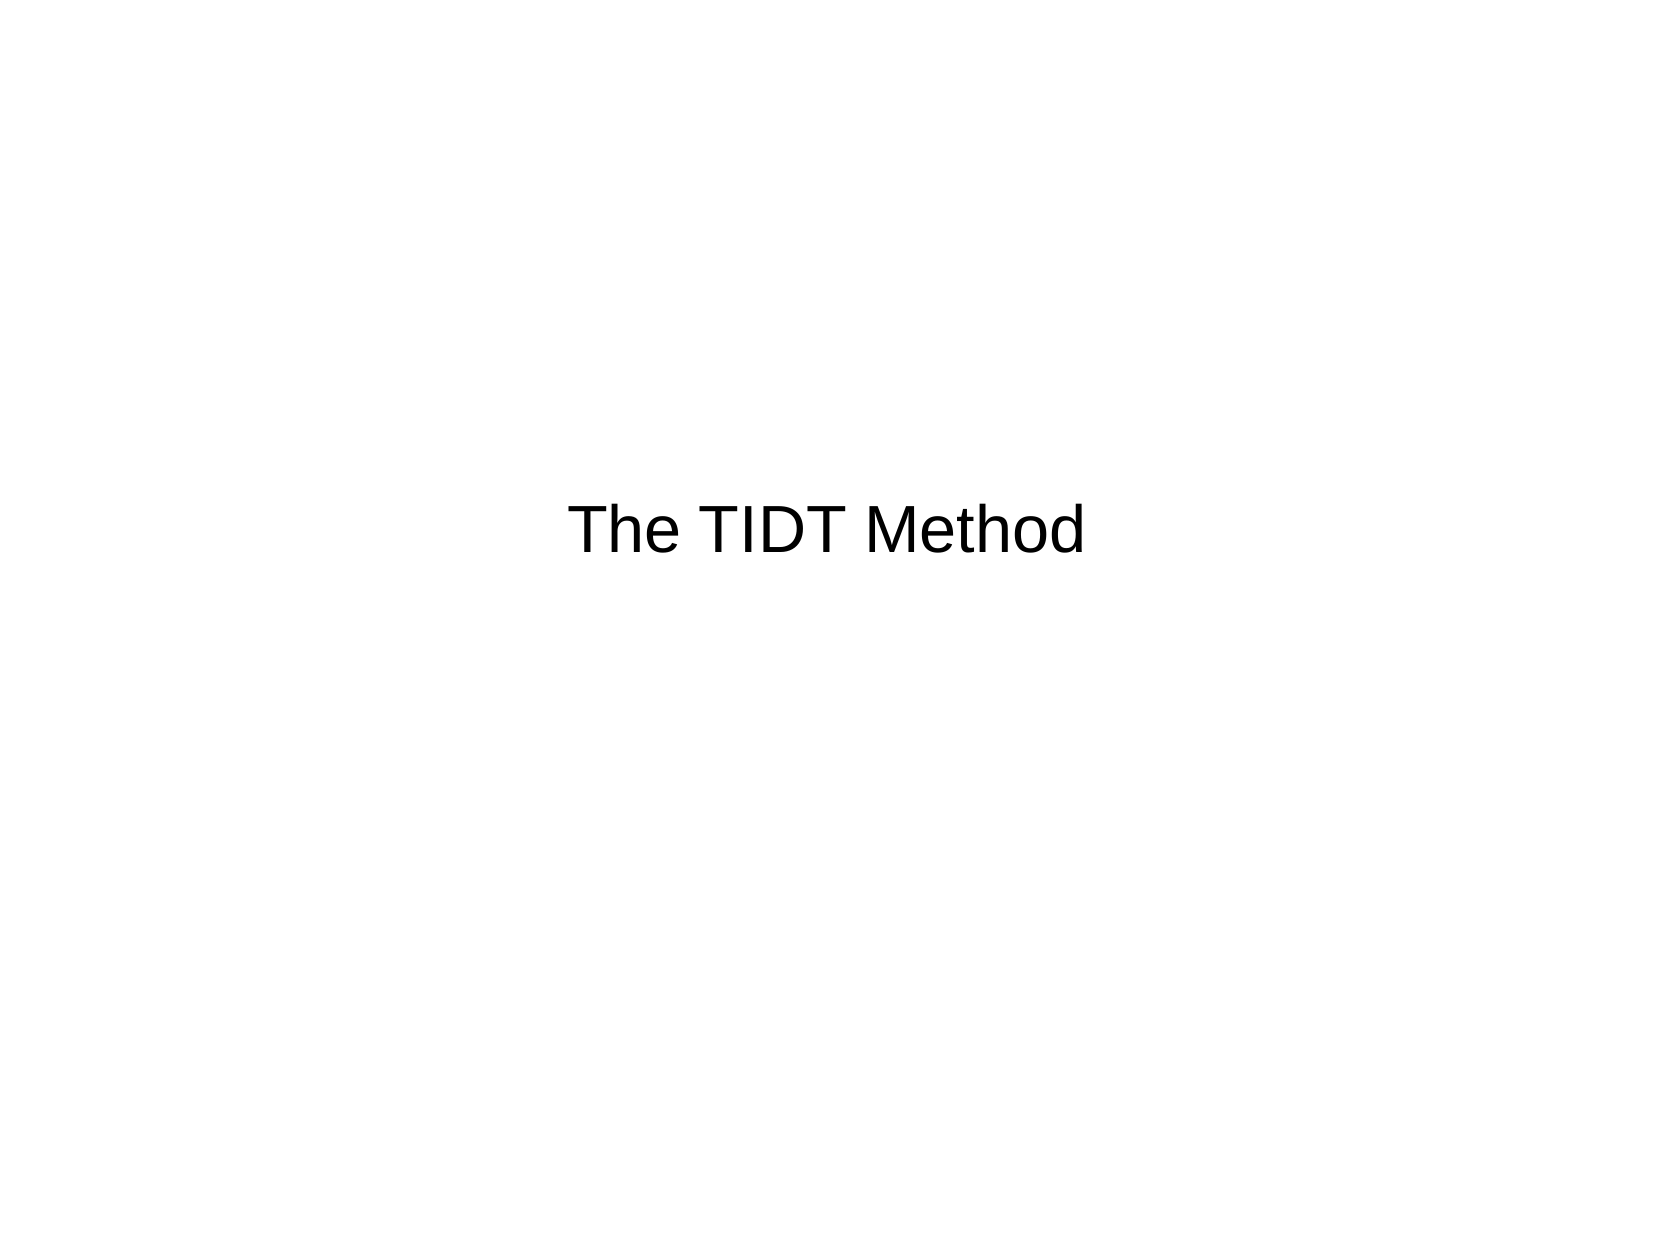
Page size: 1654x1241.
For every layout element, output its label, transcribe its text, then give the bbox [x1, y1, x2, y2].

subtitle The TIDT Method [82, 49, 1571, 1010]
